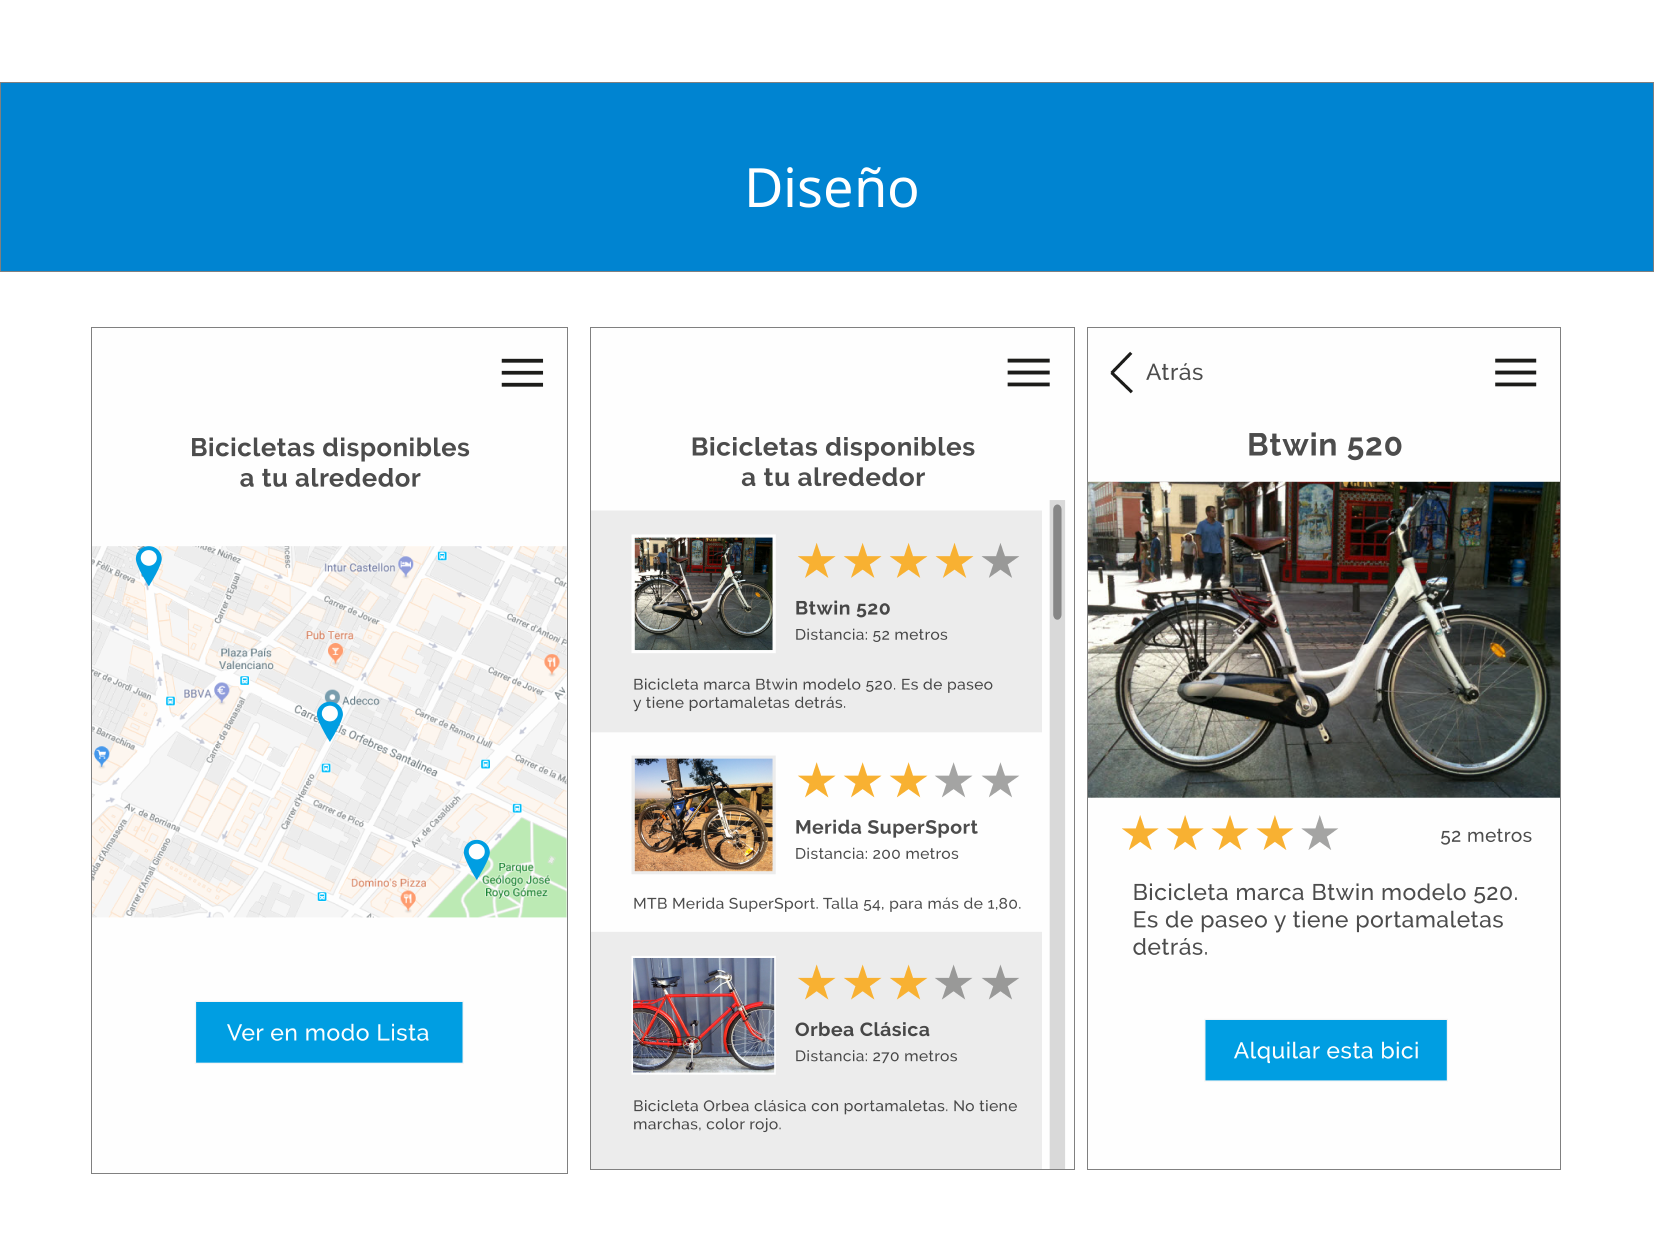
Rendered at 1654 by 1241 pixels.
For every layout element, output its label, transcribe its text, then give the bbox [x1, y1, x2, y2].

picture [91, 327, 568, 1174]
text_box [0, 82, 1654, 272]
picture [1087, 327, 1561, 1170]
picture [590, 327, 1075, 1170]
text_box Diseño [271, 141, 1394, 221]
